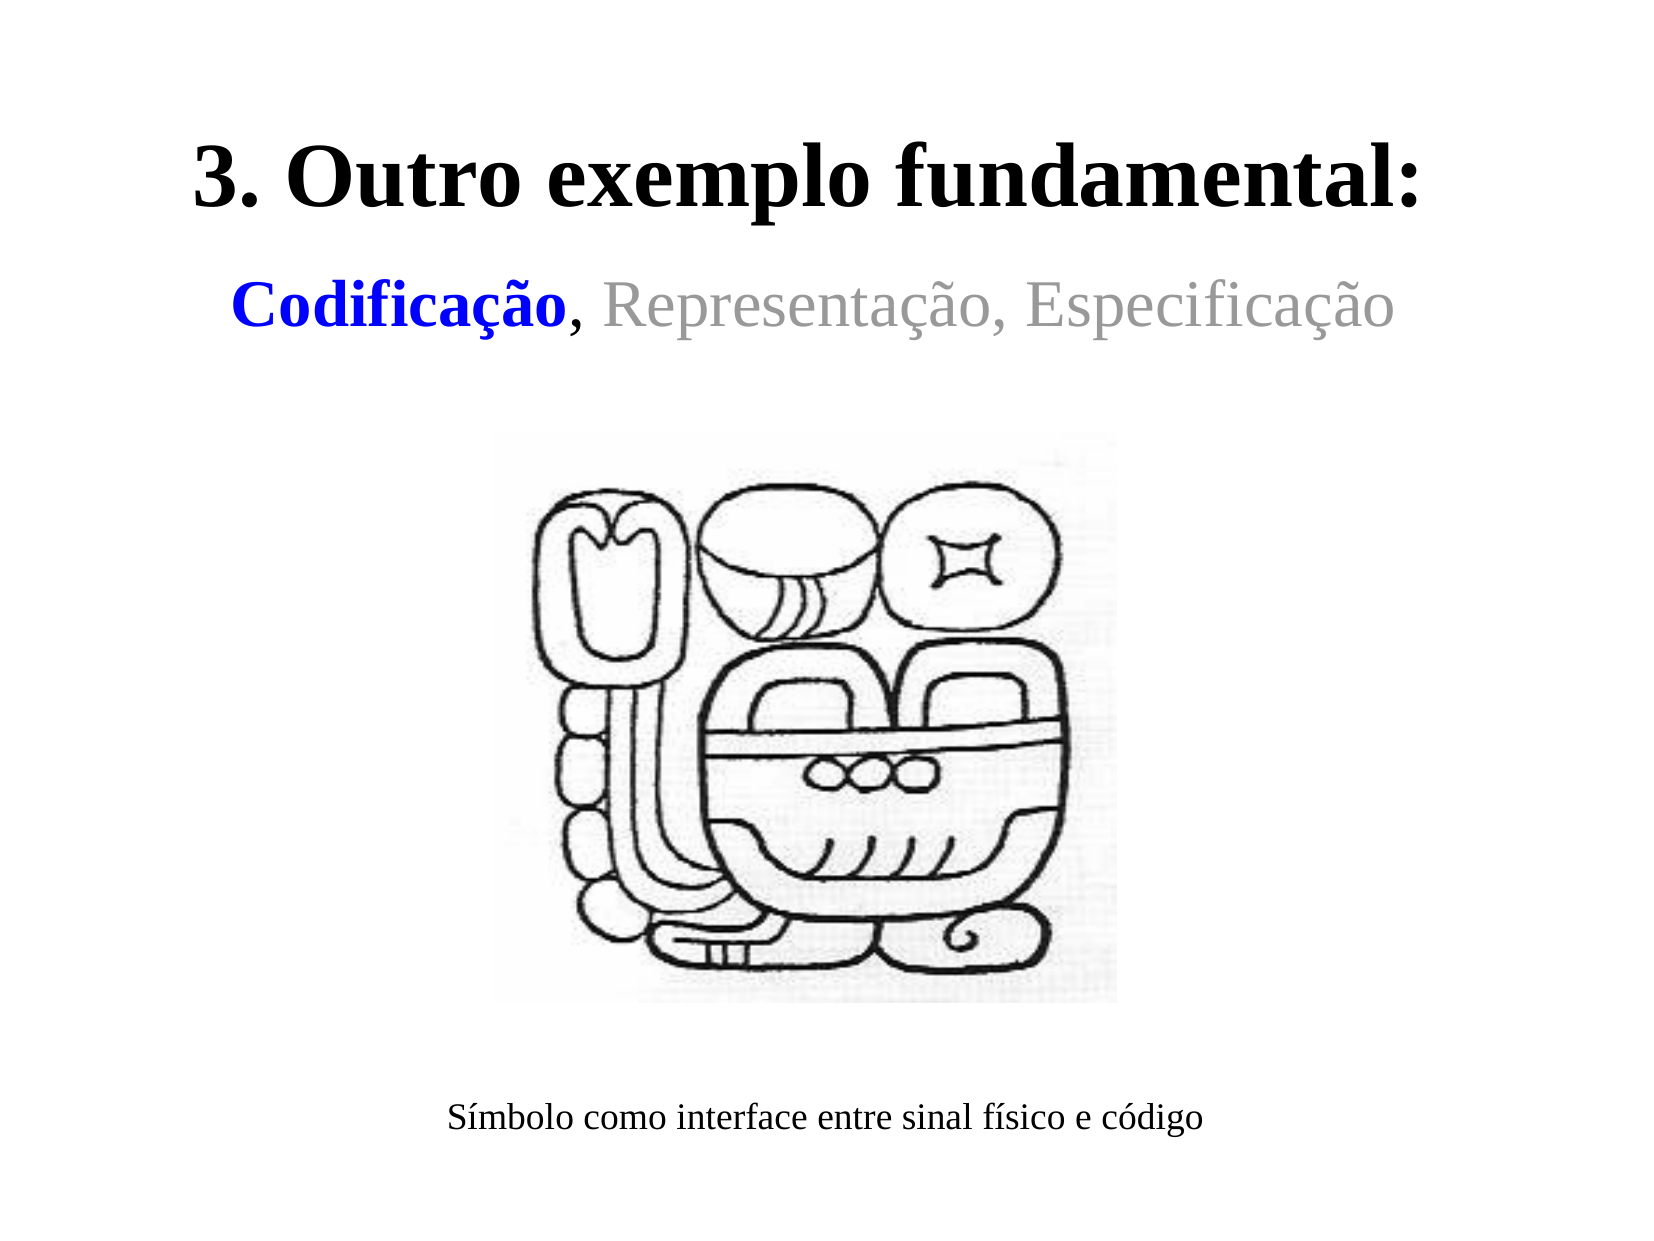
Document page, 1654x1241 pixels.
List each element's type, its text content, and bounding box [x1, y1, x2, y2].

text_box Codificação, Representação, Especificação [133, 267, 1495, 342]
text_box [156, 298, 1518, 355]
picture [494, 432, 1117, 1003]
text_box Símbolo como interface entre sinal físico e código [163, 1096, 1497, 1138]
title 3. Outro exemplo fundamental: [100, 81, 1543, 269]
